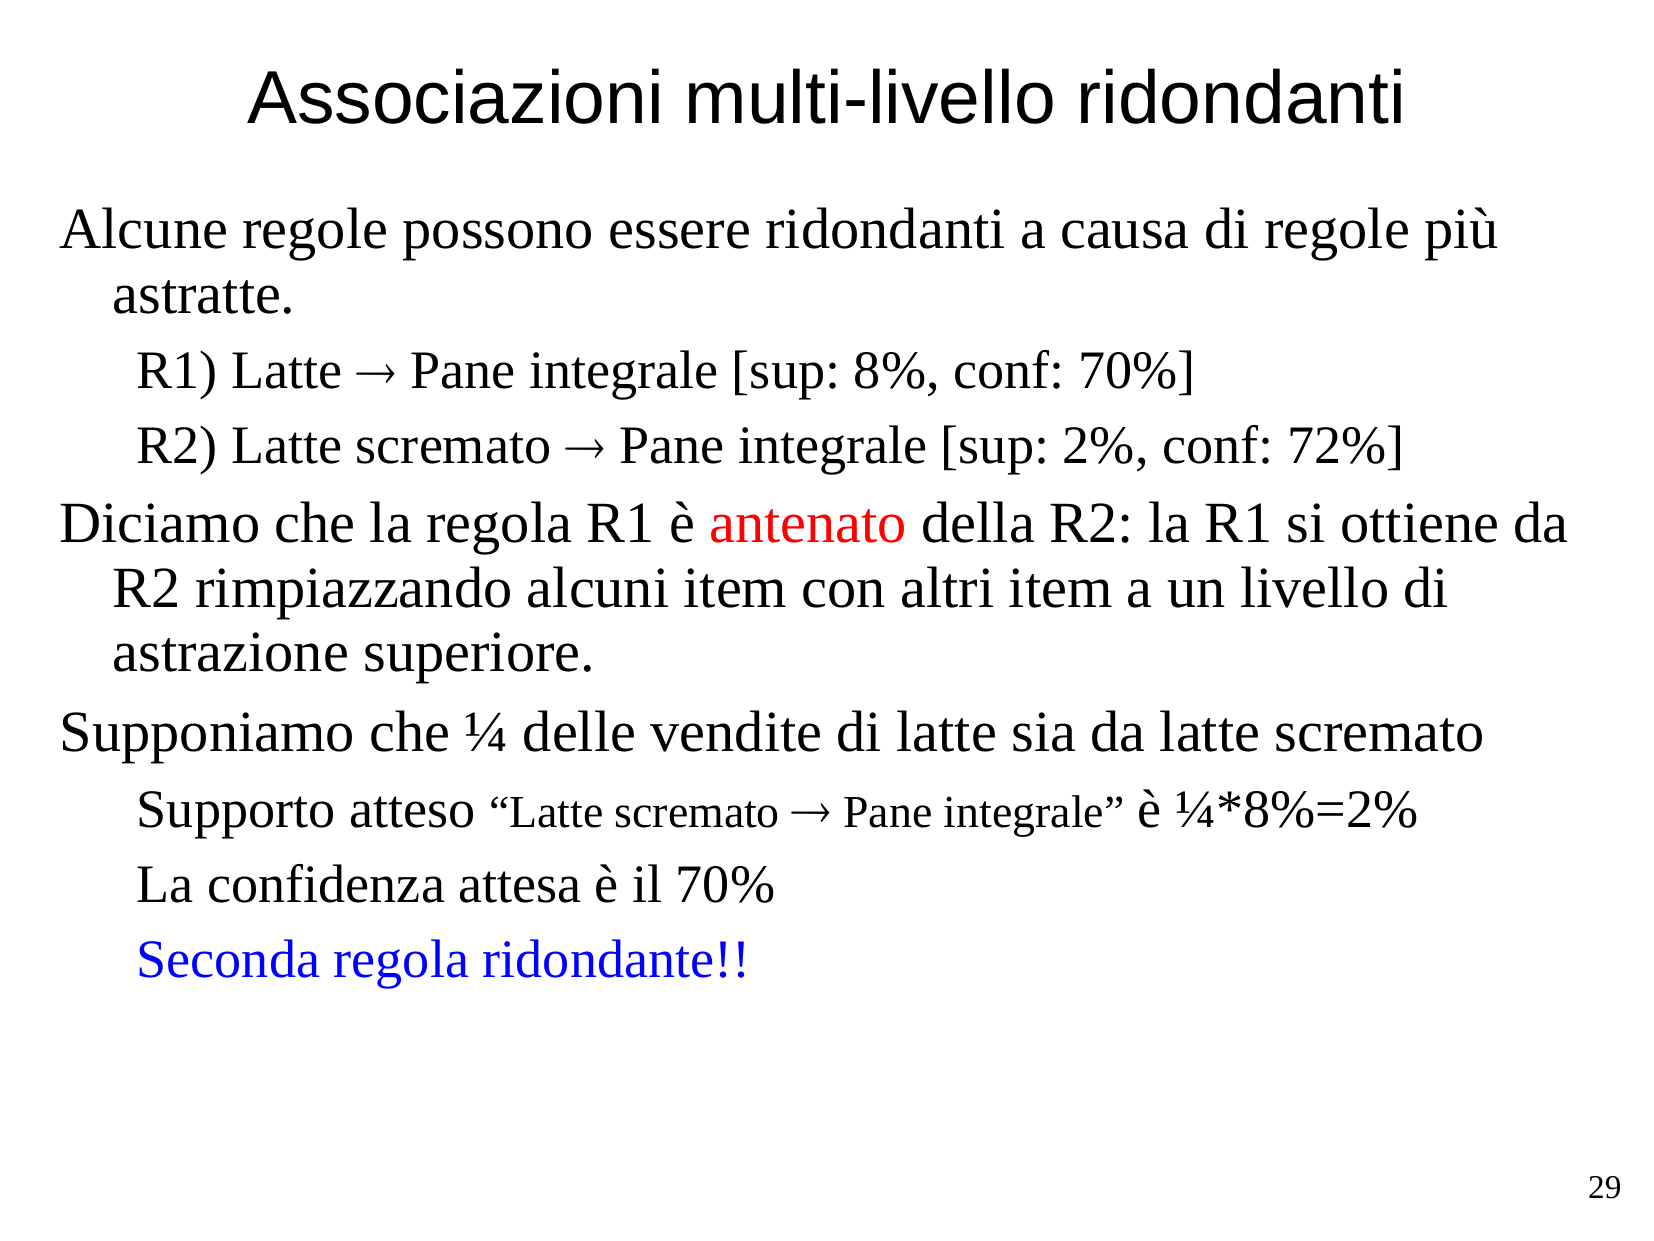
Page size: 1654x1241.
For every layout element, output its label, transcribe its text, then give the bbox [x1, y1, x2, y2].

list Alcune regole possono essere ridondanti a causa di regole più astratte. R1) Latte  Pane integrale [sup: 8%, conf: 70%] R2) Latte scremato  Pane integrale [sup: 2%, conf: 72%] Diciamo che la regola R1 è antenato della R2: la R1 si ottiene da R2 rimpiazzando alcuni item con altri item a un livello di astrazione superiore. Supponiamo che ¼ delle vendite di latte sia da latte scremato Supporto atteso “Latte scremato  Pane integrale” è ¼*8%=2% La confidenza attesa è il 70% Seconda regola ridondante!! [42, 196, 1612, 1187]
title Associazioni multi-livello ridondanti [37, 30, 1617, 166]
